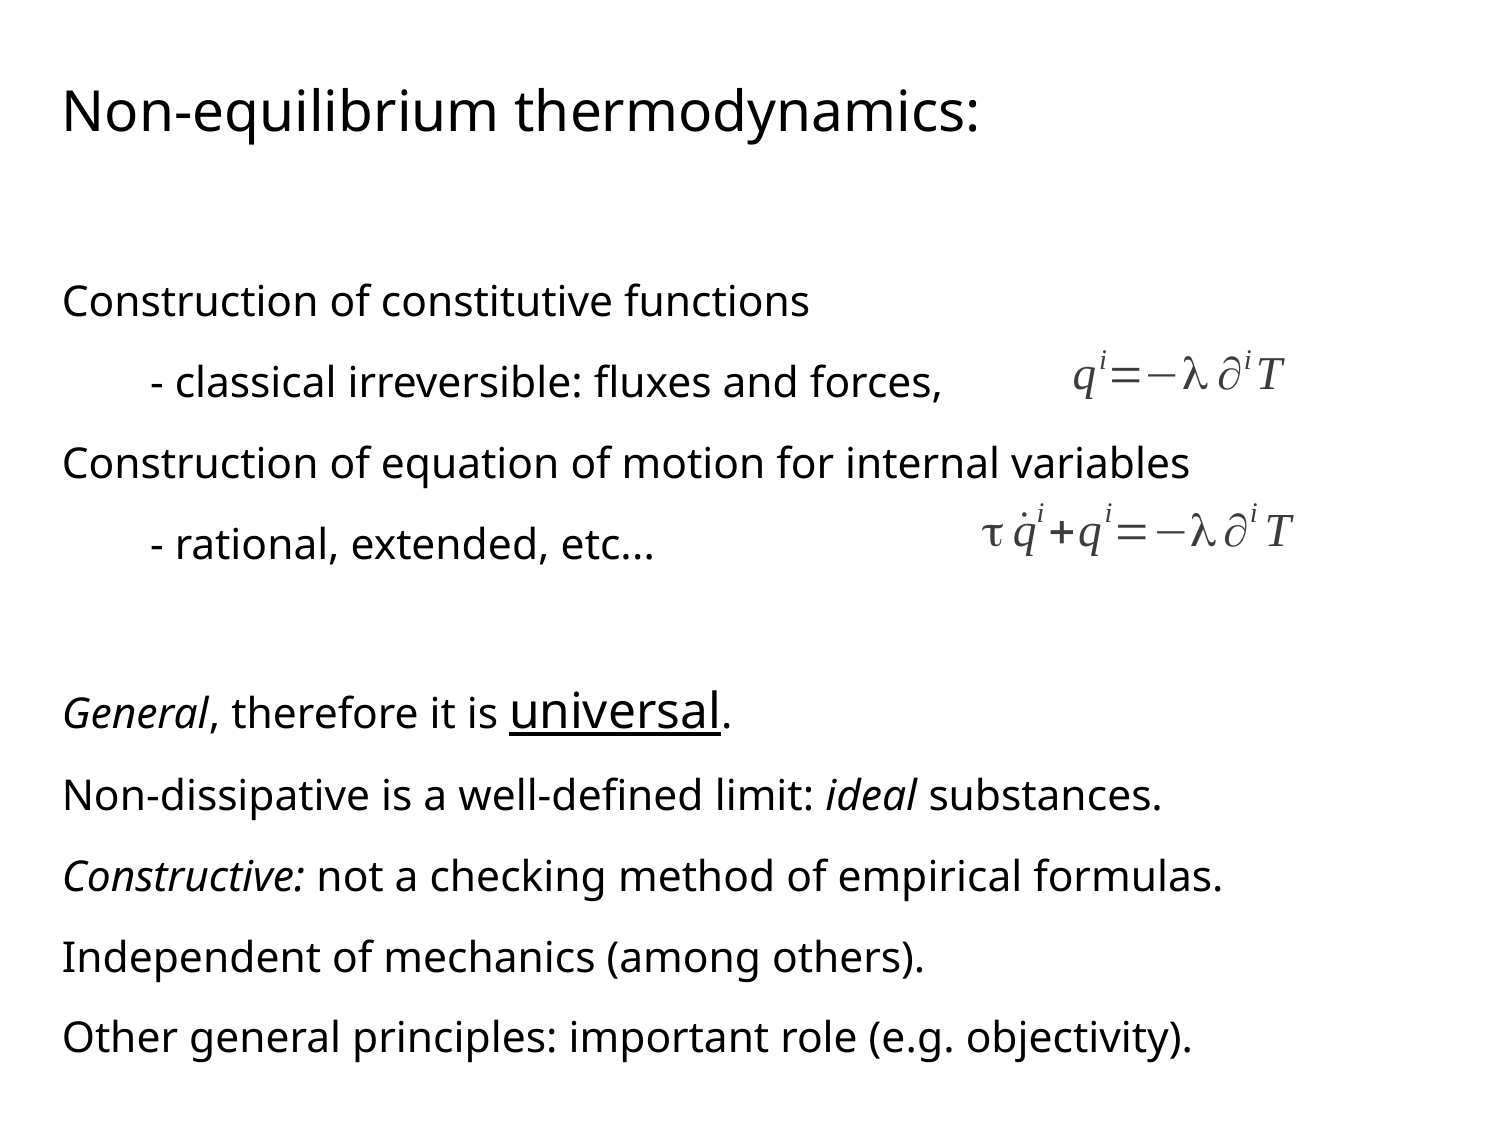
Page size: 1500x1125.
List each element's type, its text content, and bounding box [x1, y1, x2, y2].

list Non-equilibrium thermodynamics: Construction of constitutive functions - classical irreversible: fluxes and forces, Construction of equation of motion for internal variables - rational, extended, etc... General, therefore it is universal. Non-dissipative is a well-defined limit: ideal substances. Constructive: not a checking method of empirical formulas. Independent of mechanics (among others). Other general principles: important role (e.g. objectivity). [61, 70, 1382, 1087]
chart [968, 496, 1307, 556]
chart [1060, 342, 1300, 402]
